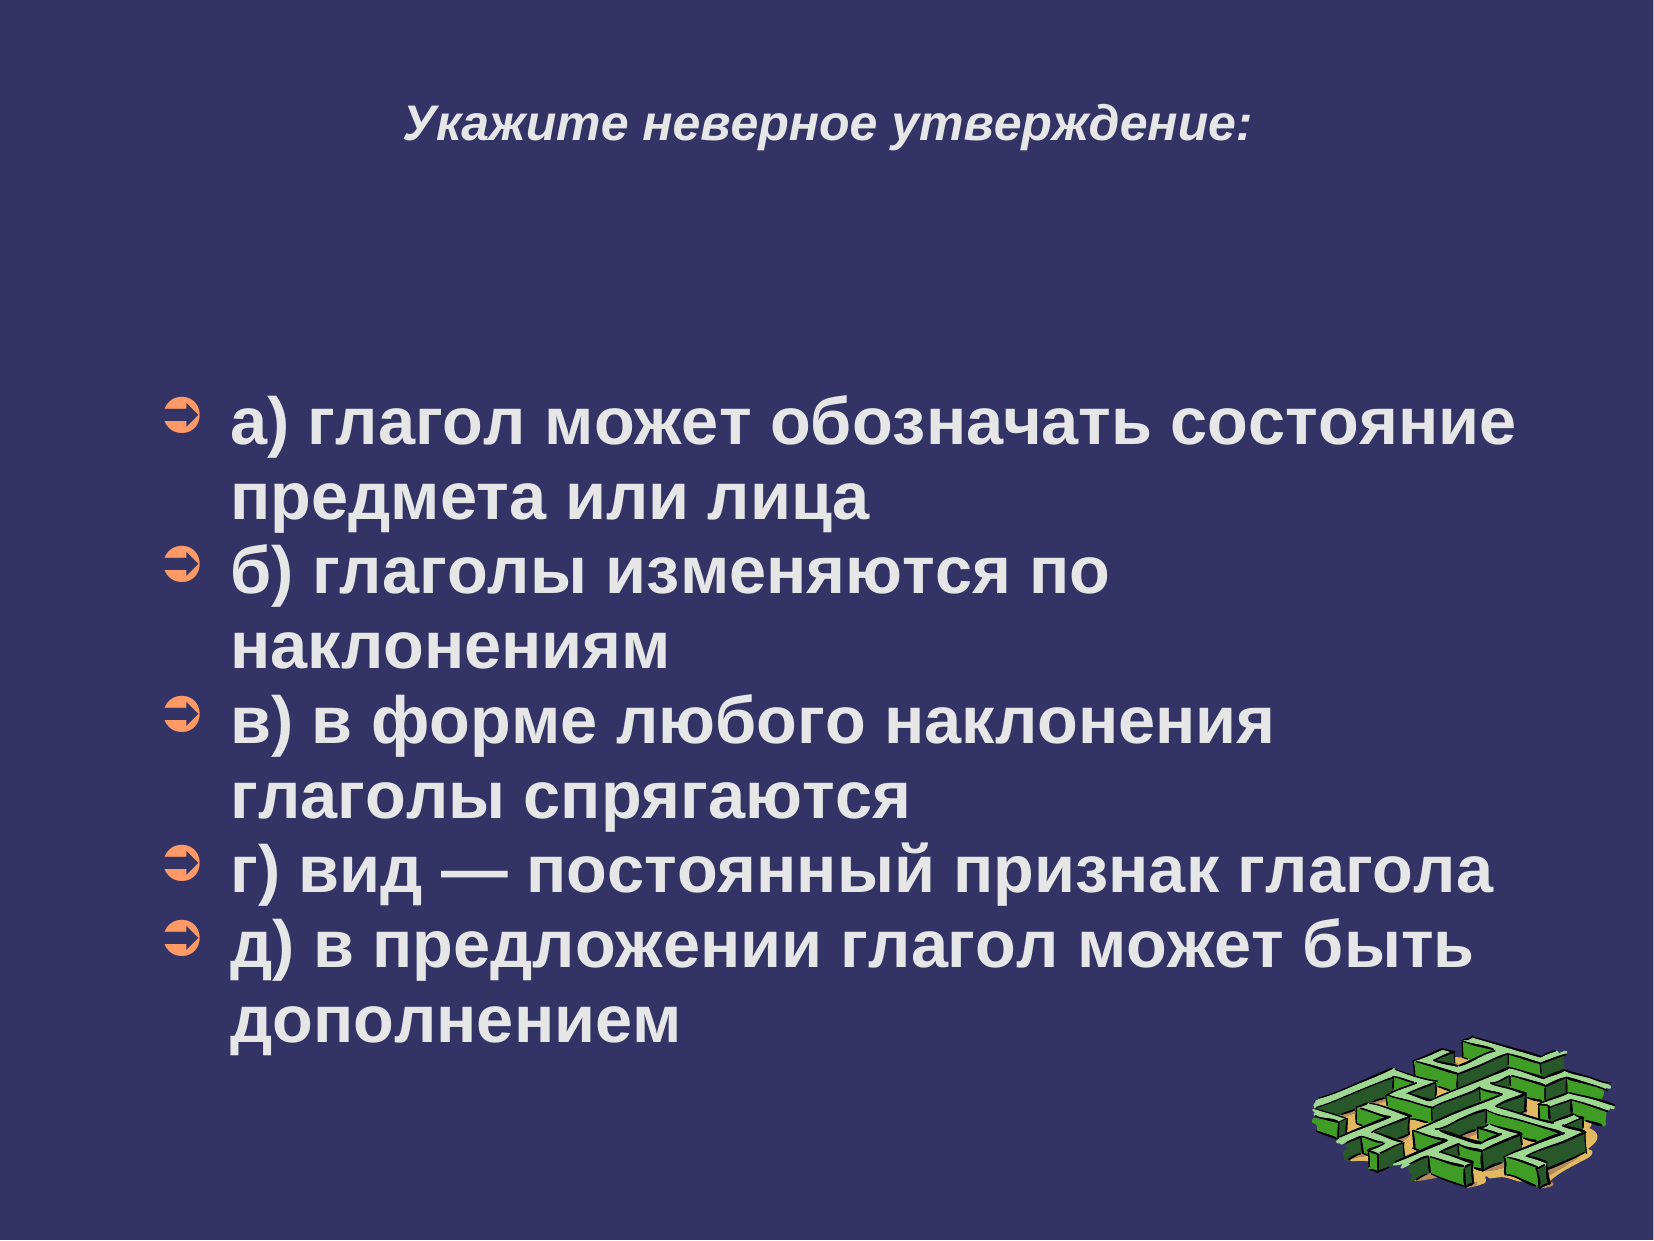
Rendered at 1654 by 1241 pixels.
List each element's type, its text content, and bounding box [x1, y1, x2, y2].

title Укажите неверное утверждение: [121, 19, 1534, 227]
list а) глагол может обозначать состояние предмета или лица б) глаголы изменяются по наклонениям в) в форме любого наклонения глаголы спрягаются г) вид — постоянный признак глагола д) в предложении глагол может быть дополнением [147, 383, 1539, 1166]
